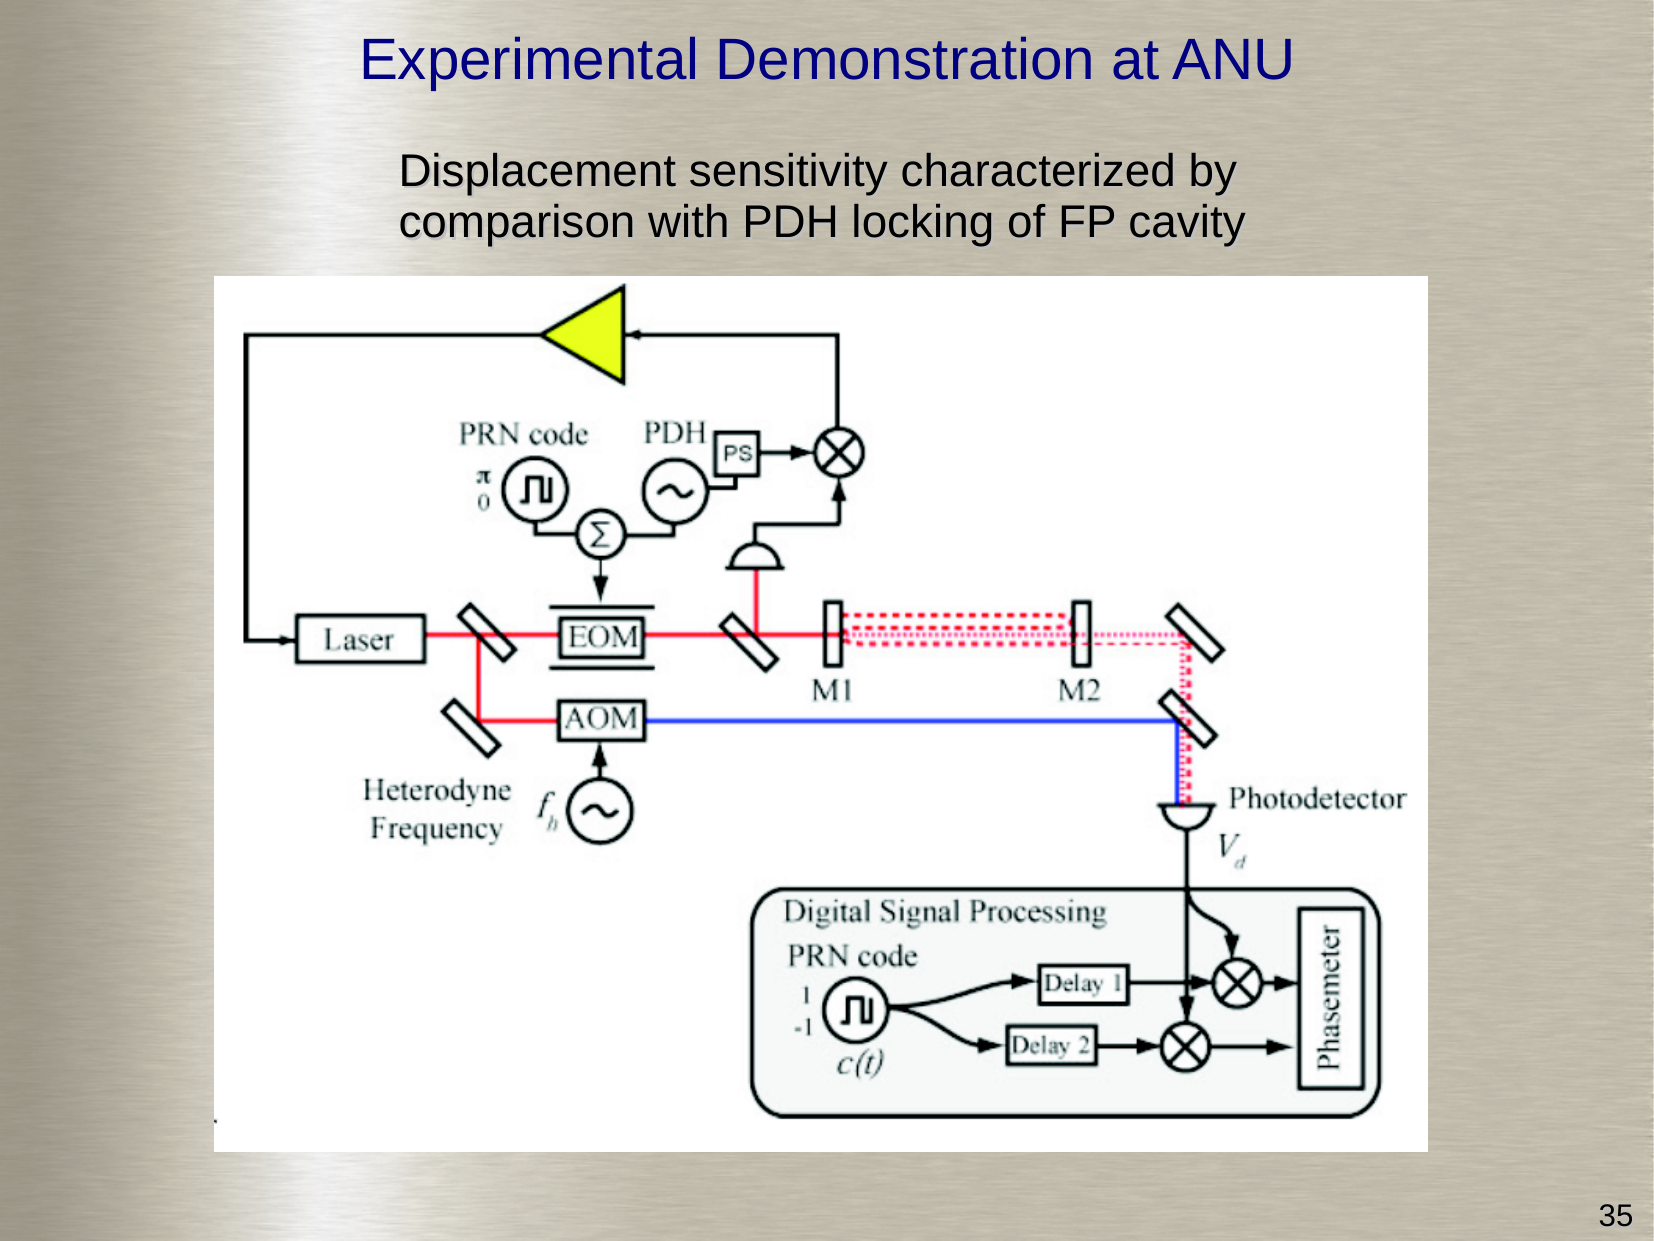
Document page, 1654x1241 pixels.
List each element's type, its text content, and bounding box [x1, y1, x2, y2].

picture [0, 0, 1654, 1241]
text_box Experimental Demonstration at ANU [344, 19, 1313, 100]
text_box Displacement sensitivity characterized by comparison with PDH locking of FP cavity [383, 137, 1274, 256]
